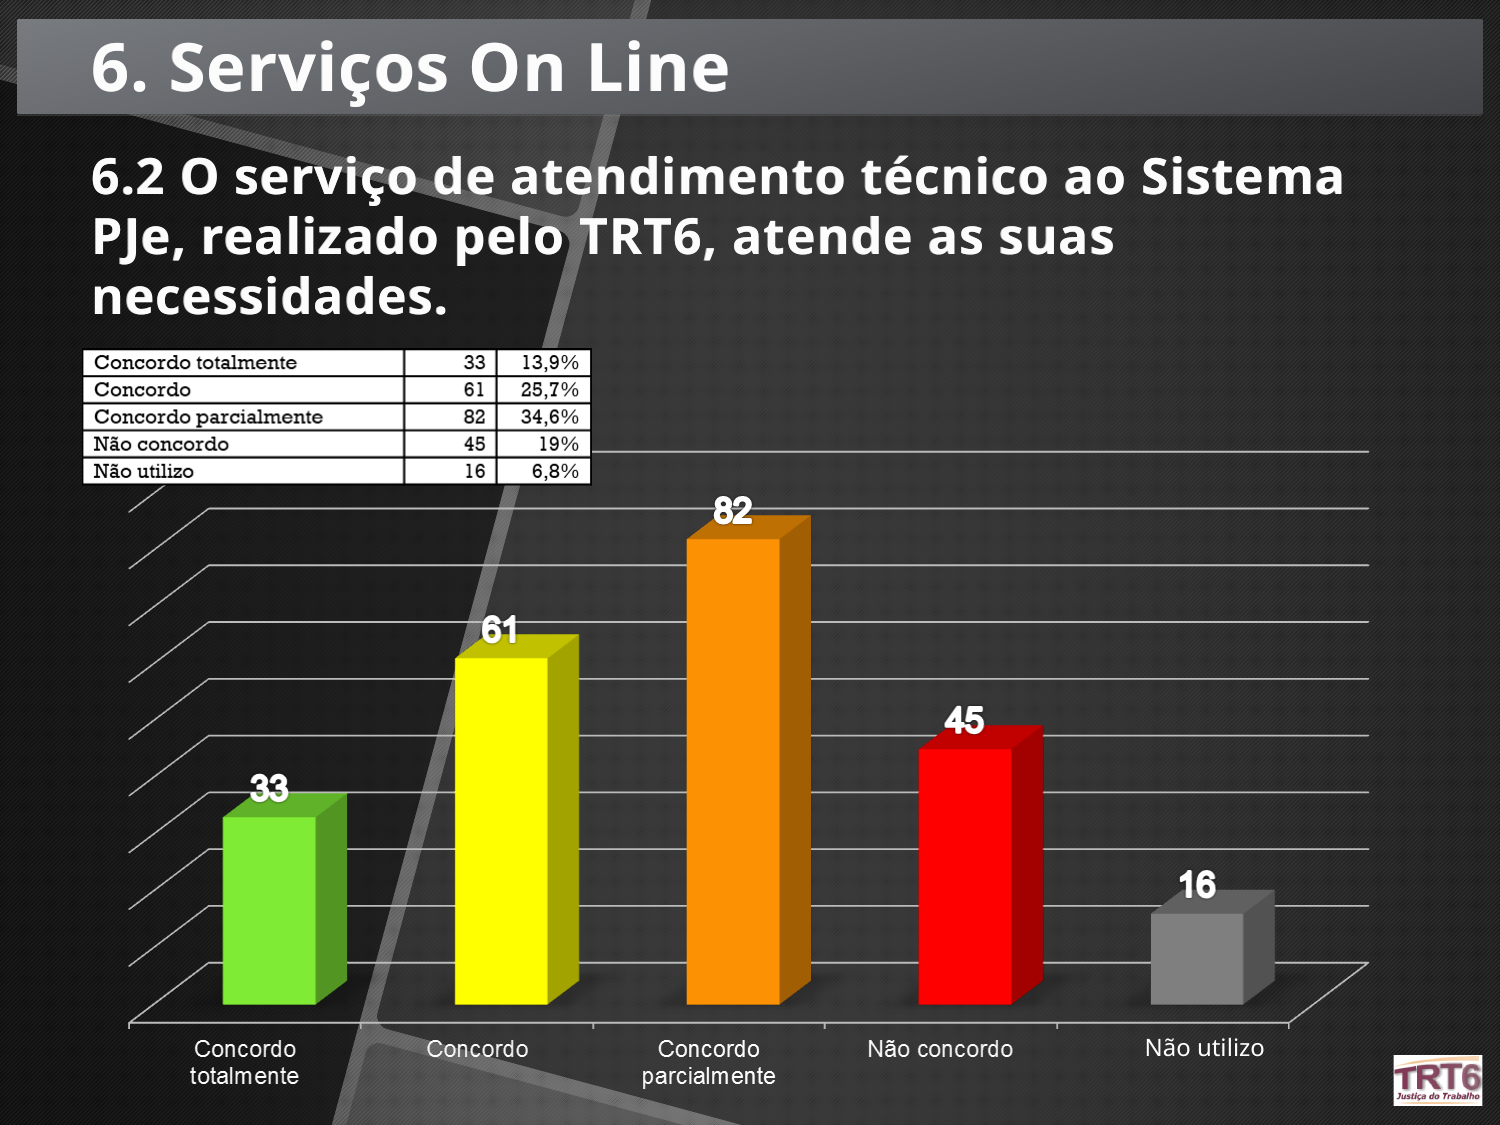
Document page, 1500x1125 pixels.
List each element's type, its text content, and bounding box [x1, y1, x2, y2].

text_box 6. Serviços On Line [77, 18, 1500, 113]
chart [60, 414, 1440, 1115]
text_box Não utilizo [1129, 1025, 1282, 1071]
picture [82, 343, 592, 496]
picture [1440, 1055, 1483, 1106]
text_box 6.2 O serviço de atendimento técnico ao Sistema PJe, realizado pelo TRT6, atende as suas necessidades. [77, 137, 1447, 332]
text_box [18, 19, 1482, 114]
